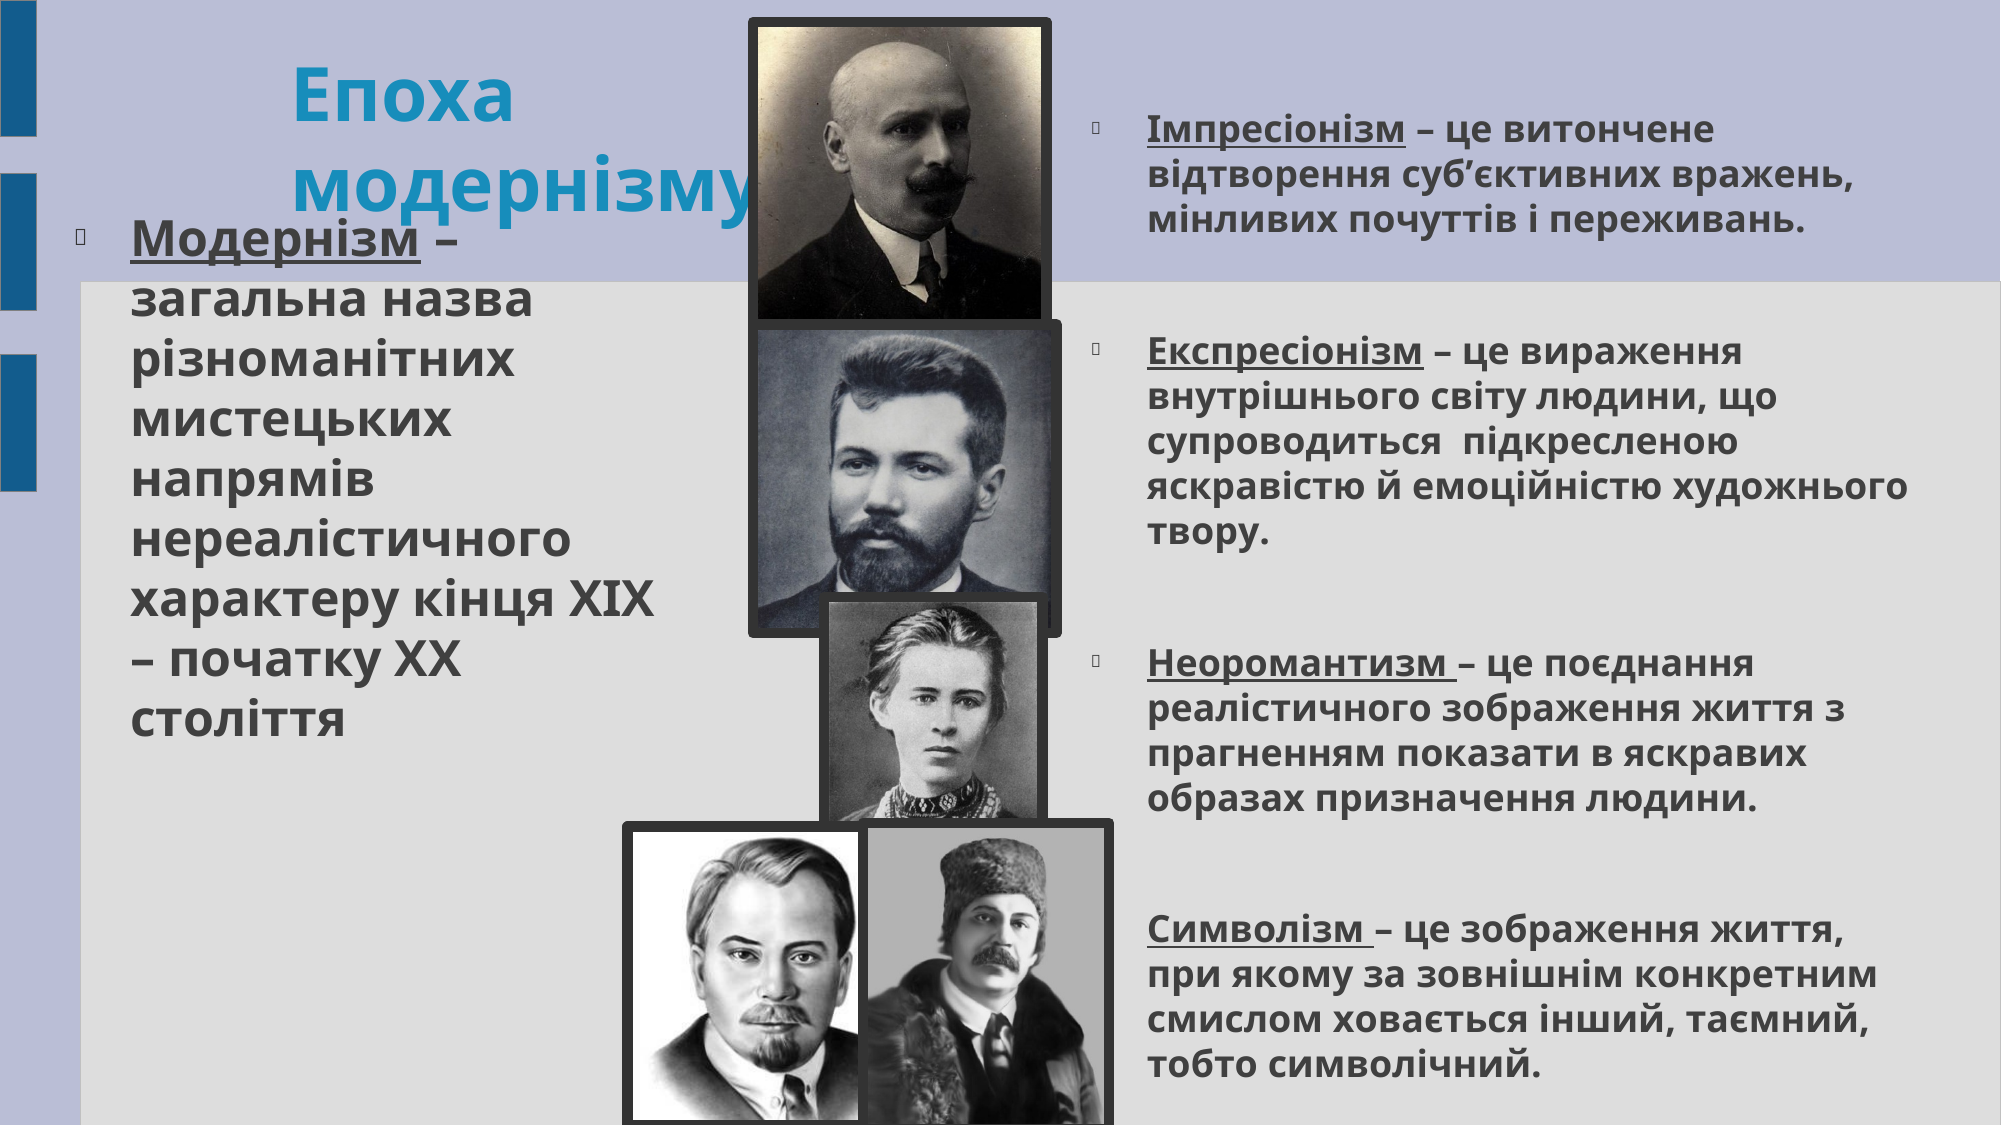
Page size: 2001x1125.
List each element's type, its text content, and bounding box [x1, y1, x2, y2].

picture [758, 27, 1042, 319]
list Модернізм – загальна назва різноманітних мистецьких напрямів нереалістичного характеру кінця ХІХ – початку ХХ століття [59, 199, 685, 415]
picture [758, 329, 1052, 628]
picture [867, 828, 1104, 1124]
list Імпресіонізм – це витончене відтворення суб’єктивних вражень, мінливих почуттів і переживань. Експресіонізм – це вираження внутрішнього світу людини, що супроводиться підкресленою яскравістю й емоційністю художнього твору. Неоромантизм – це поєднання реалістичного зображення життя з прагненням показати в яскравих образах призначення людини. Символізм – це зображення життя, при якому за зовнішнім конкретним смислом ховається інший, таємний, тобто символічний. [1075, 97, 1932, 1106]
picture [632, 831, 858, 1120]
title Епоха модернізму [275, 39, 748, 200]
picture [829, 602, 1038, 821]
